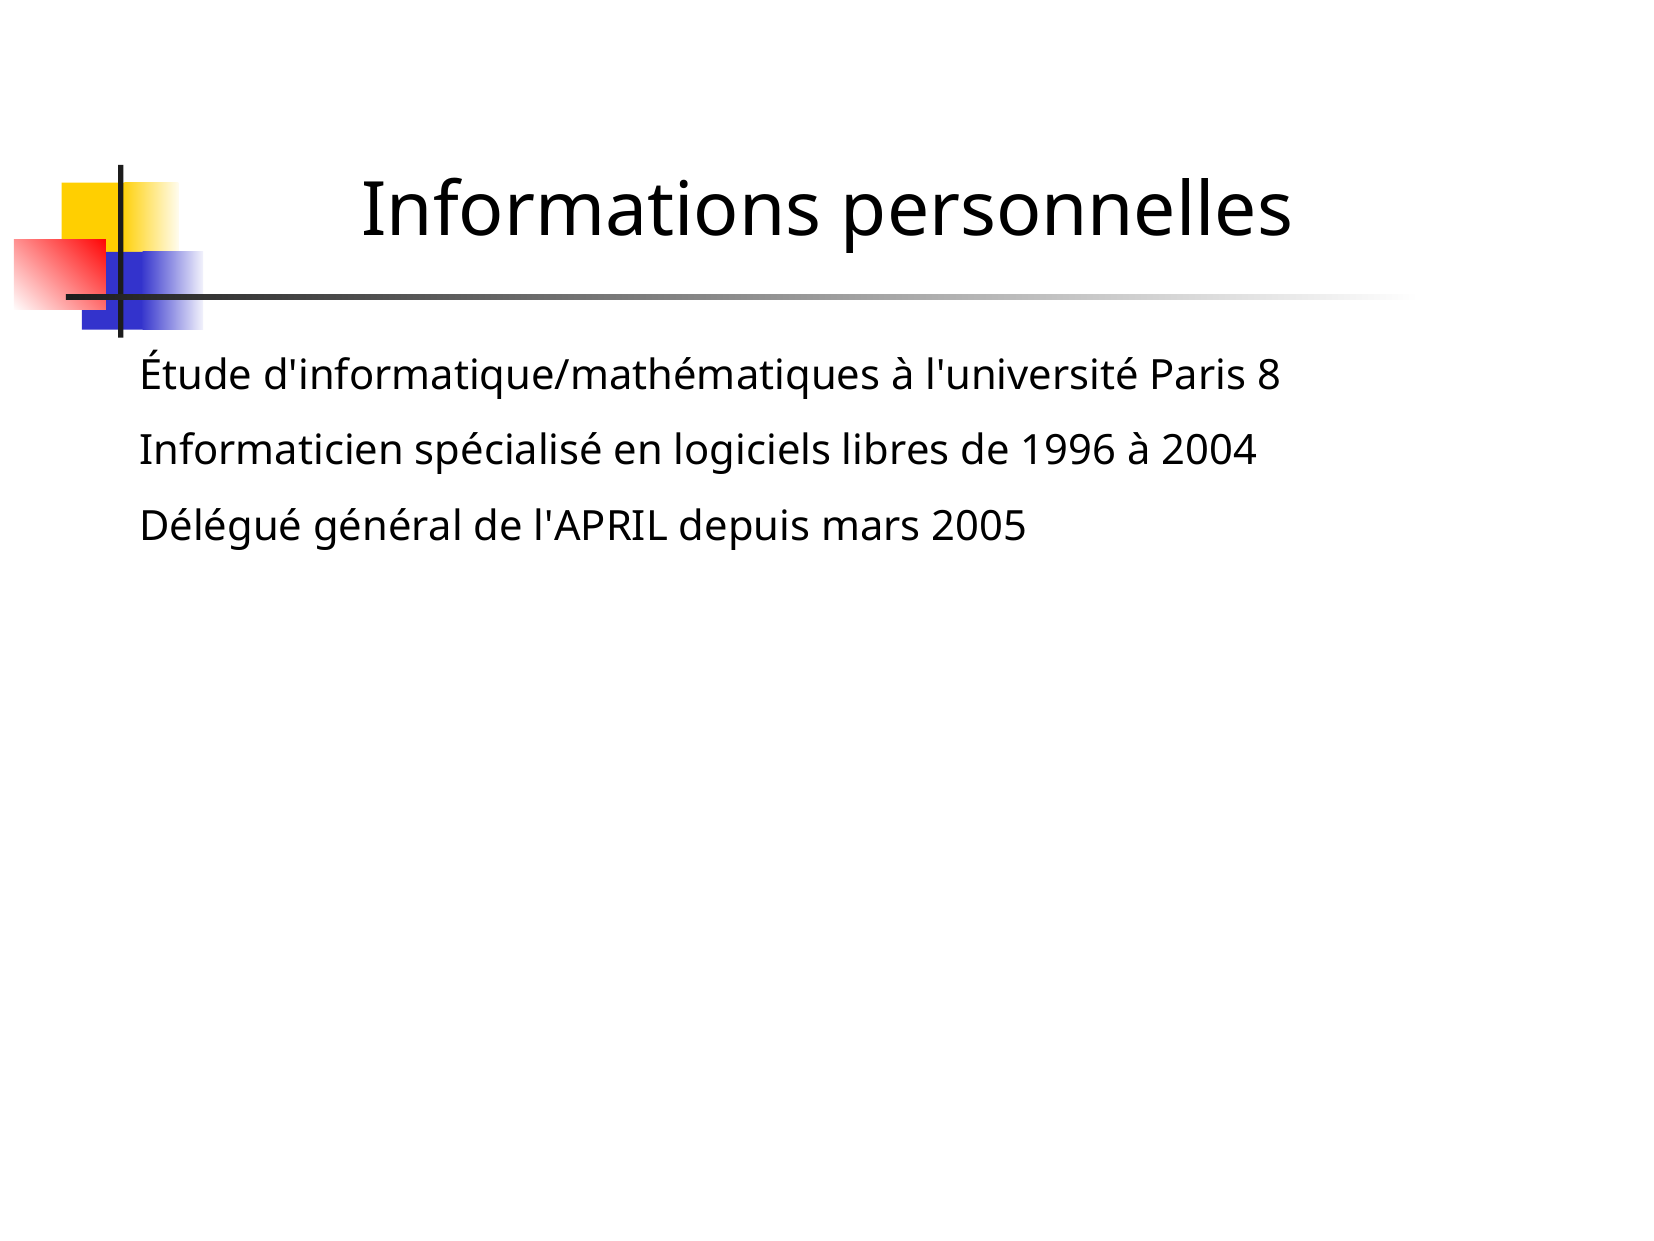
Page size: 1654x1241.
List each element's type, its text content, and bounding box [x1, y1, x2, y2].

title Informations personnelles [121, 102, 1534, 311]
list Étude d'informatique/mathématiques à l'université Paris 8 Informaticien spécialisé en logiciels libres de 1996 à 2004 Délégué général de l'APRIL depuis mars 2005 [121, 344, 1534, 1127]
